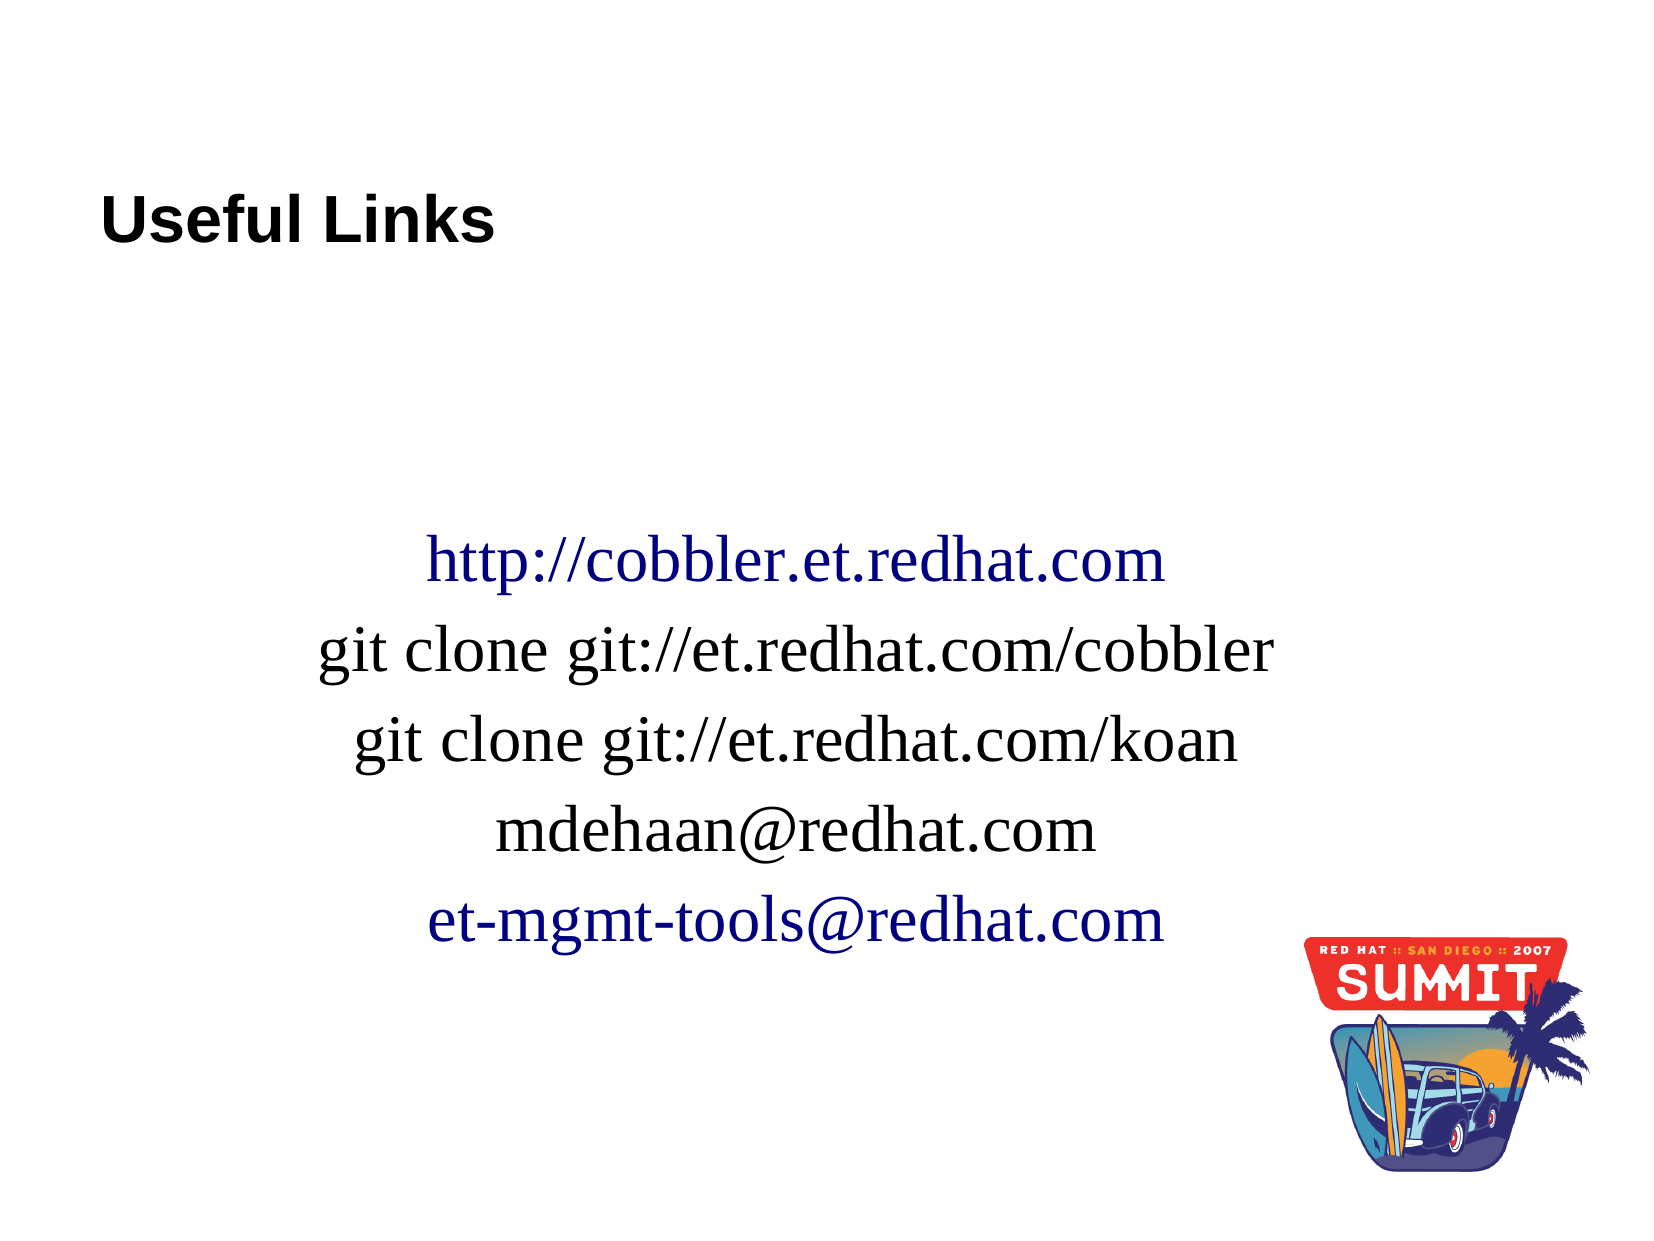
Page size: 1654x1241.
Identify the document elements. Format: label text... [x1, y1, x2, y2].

subtitle http://cobbler.et.redhat.com git clone git://et.redhat.com/cobbler git clone git://et.redhat.com/koan mdehaan@redhat.com et-mgmt-tools@redhat.com [94, 259, 1500, 1219]
title Useful Links [100, 164, 1506, 275]
picture [1500, 937, 1590, 1172]
